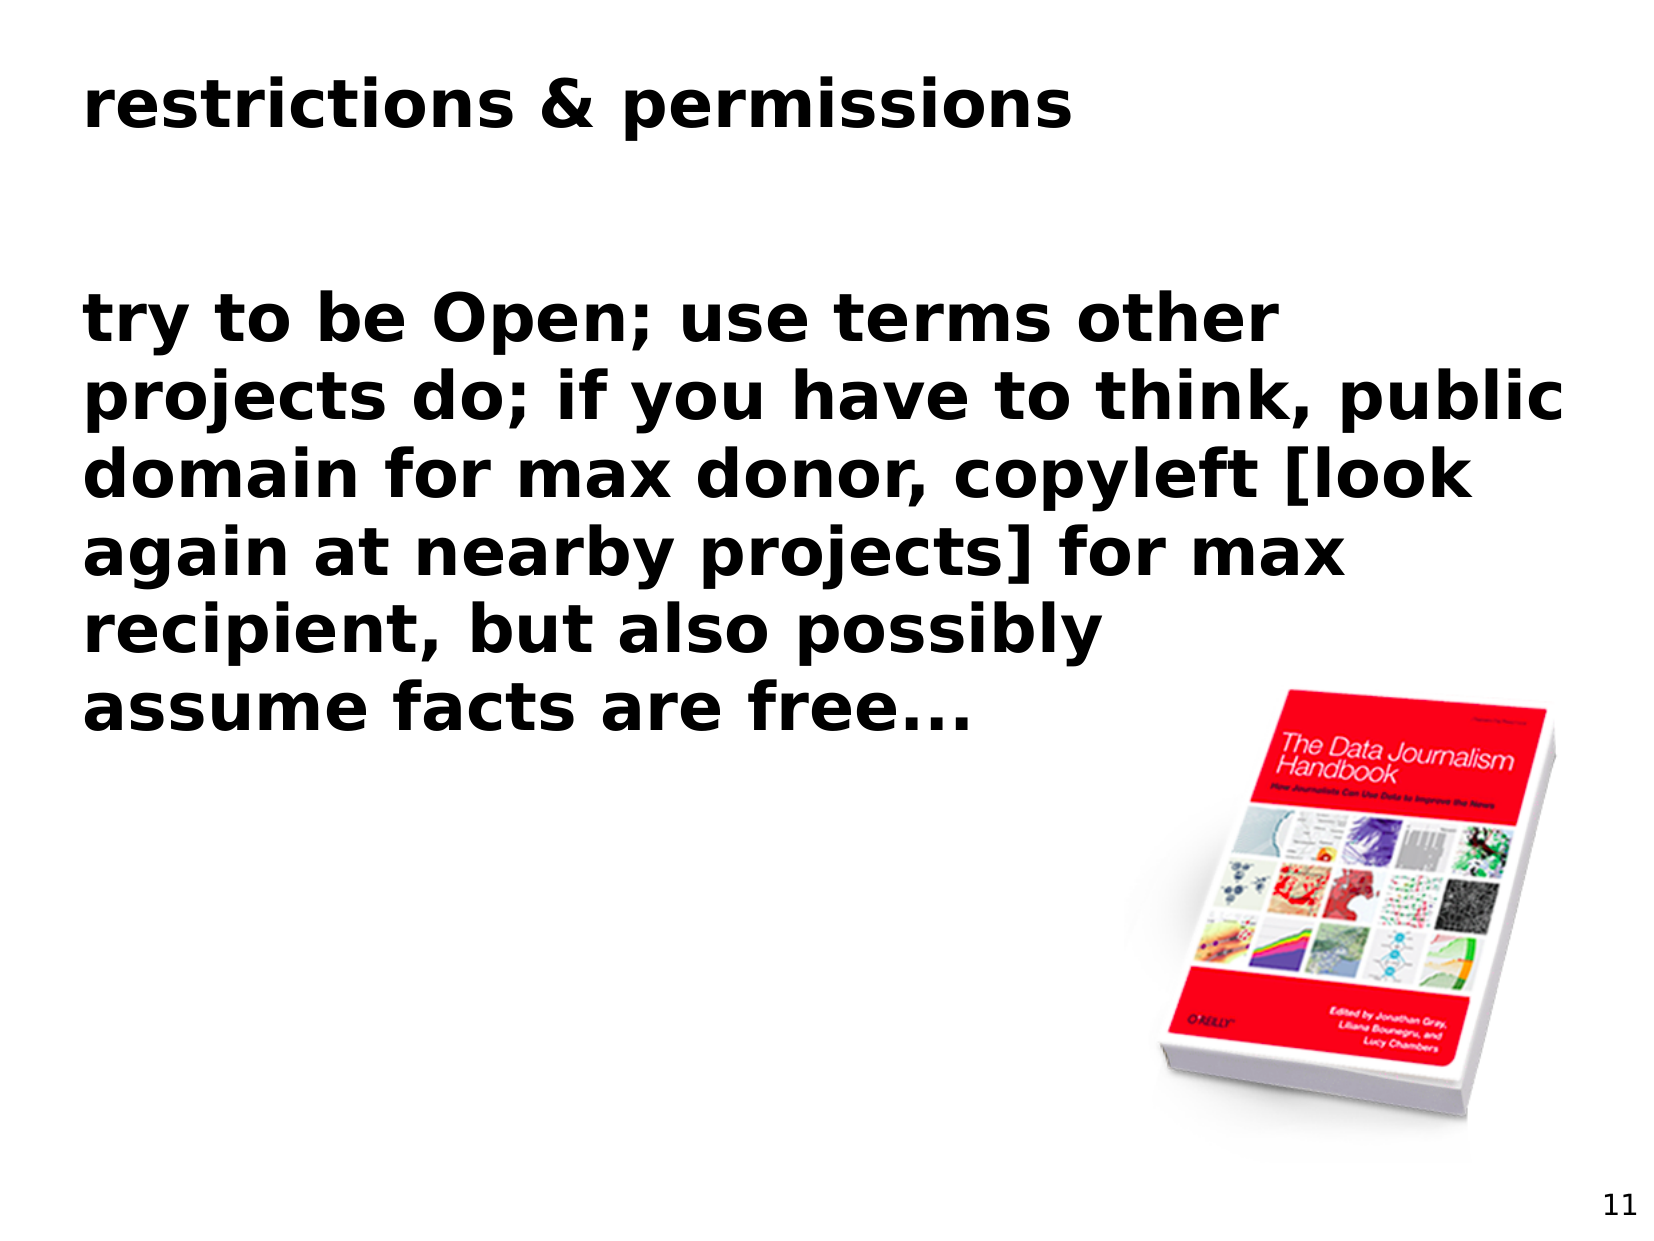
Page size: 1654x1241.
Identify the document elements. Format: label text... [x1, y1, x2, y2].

list restrictions & permissions try to be Open; use terms other projects do; if you have to think, public domain for max donor, copyleft [look again at nearby projects] for max recipient, but also possibly be bold, assume facts are free... [82, 65, 1571, 1062]
picture [1111, 592, 1576, 1163]
